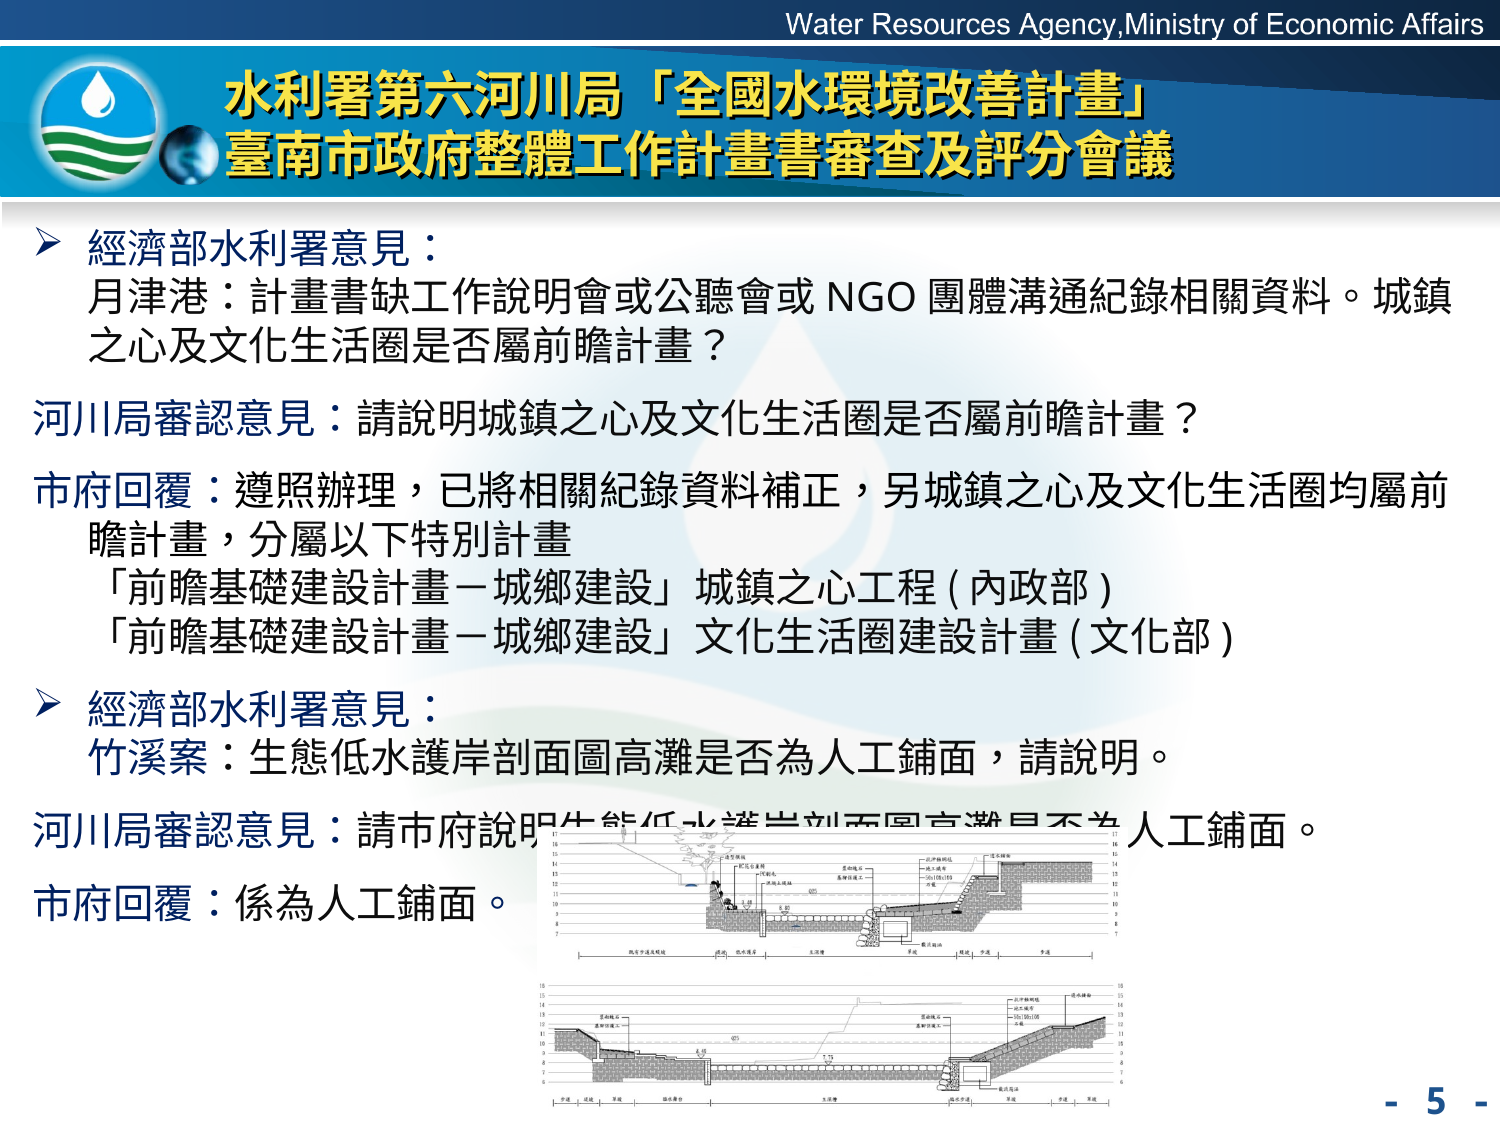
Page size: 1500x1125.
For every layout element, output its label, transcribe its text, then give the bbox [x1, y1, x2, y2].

picture [383, 827, 1198, 1111]
picture [30, 55, 214, 192]
text_box 水利署第六河川局「全國水環境改善計畫」 臺南市政府整體工作計畫書審查及評分會議 [208, 54, 1500, 171]
picture [785, 2, 1484, 42]
text_box 經濟部水利署意見： 月津港：計畫書缺工作說明會或公聽會或NGO團體溝通紀錄相關資料。城鎮之心及文化生活圈是否屬前瞻計畫？ 河川局審認意見：請說明城鎮之心及文化生活圈是否屬前瞻計畫？ 市府回覆：遵照辦理，已將相關紀錄資料補正，另城鎮之心及文化生活圈均屬前瞻計畫，分屬以下特別計畫 「前瞻基礎建設計畫－城鄉建設」城鎮之心工程(內政部) 「前瞻基礎建設計畫－城鄉建設」文化生活圈建設計畫(文化部) 經濟部水利署意見： 竹溪案：生態低水護岸剖面圖高灘是否為人工鋪面，請說明。 河川局審認意見：請巿府說明生態低水護岸剖面圖高灘是否為人工鋪面。 市府回覆：係為人工鋪面。 [17, 215, 1500, 941]
